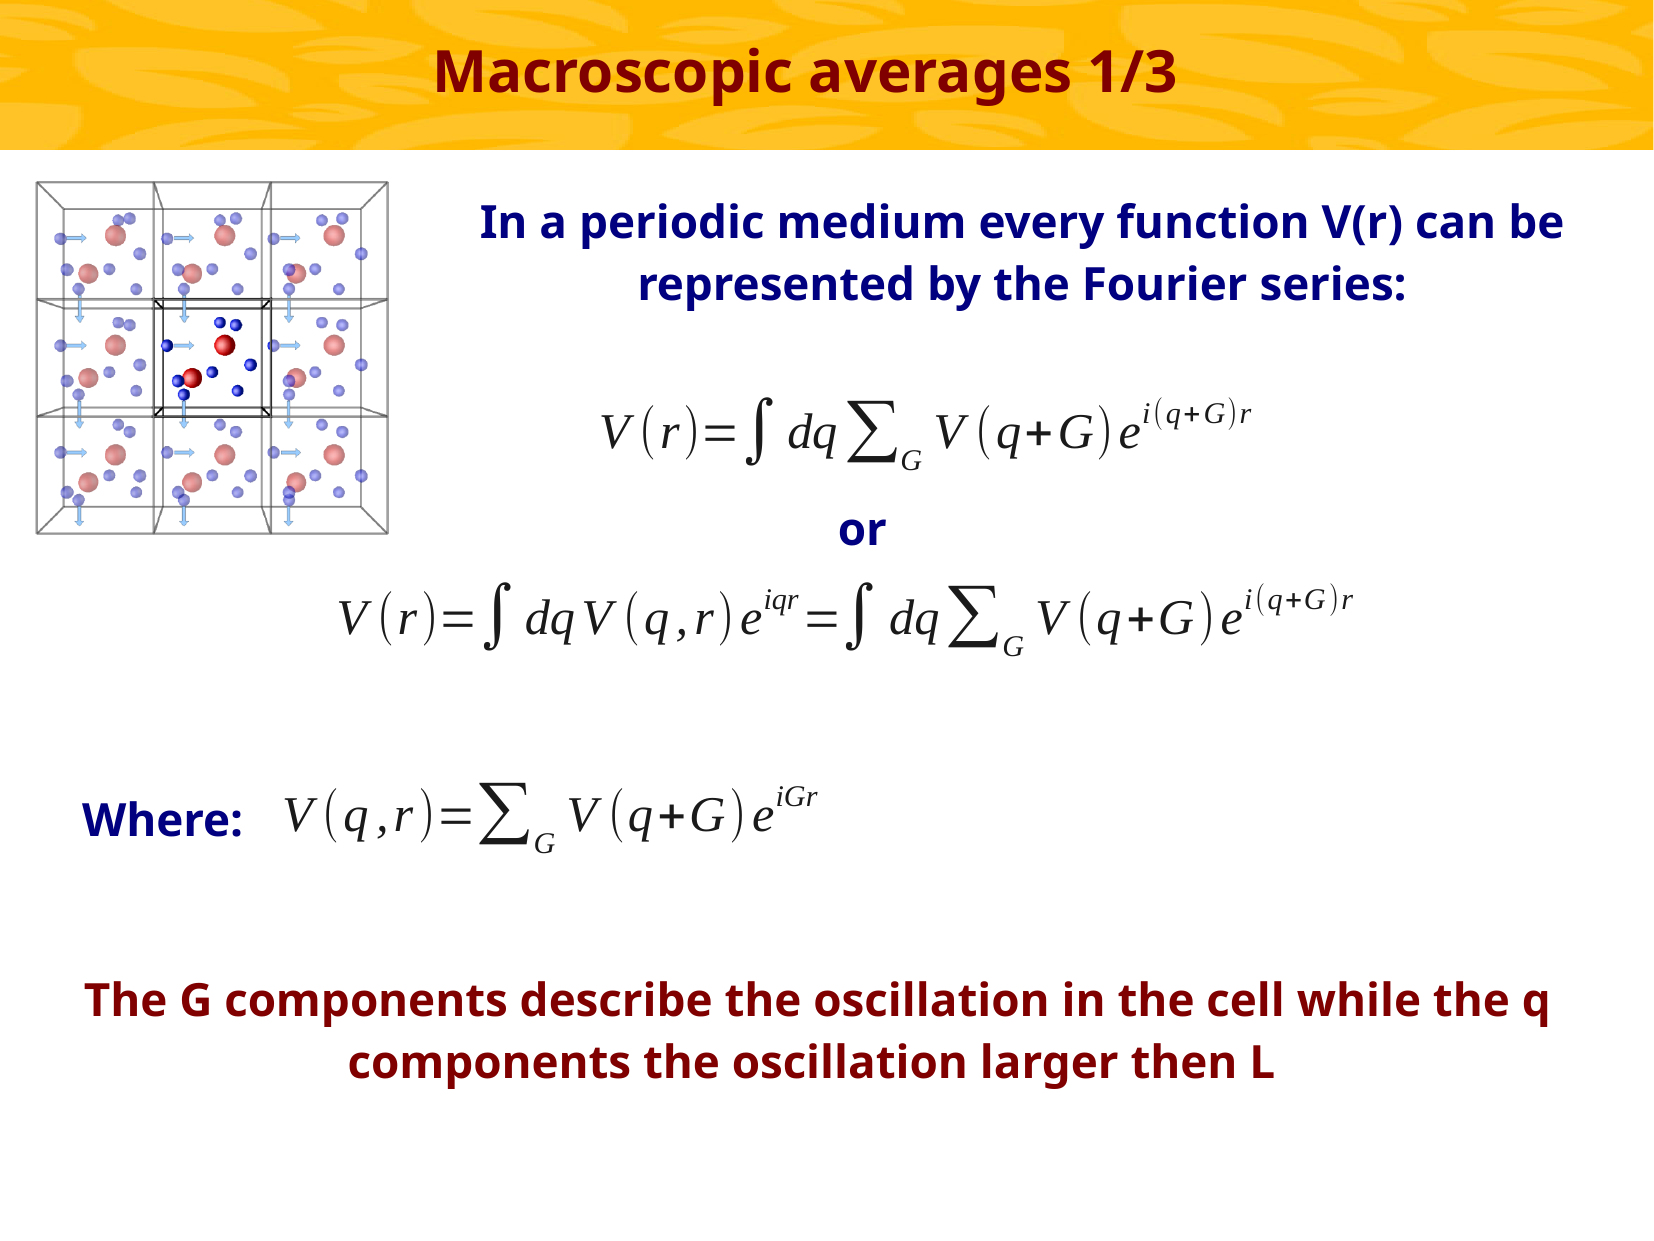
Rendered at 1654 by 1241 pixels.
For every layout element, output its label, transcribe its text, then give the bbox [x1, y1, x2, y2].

chart [275, 780, 826, 860]
text_box Where: [50, 780, 276, 870]
chart [592, 394, 1260, 477]
text_box The G components describe the oscillation in the cell while the q components the oscillation larger then L [15, 960, 1621, 1125]
text_box Macroscopic averages 1/3 [53, 23, 1558, 134]
text_box or [765, 489, 961, 579]
picture [35, 179, 391, 535]
text_box In a periodic medium every function V(r) can be represented by the Fourier series: [409, 181, 1636, 347]
chart [330, 579, 1361, 663]
picture [0, 0, 1654, 150]
